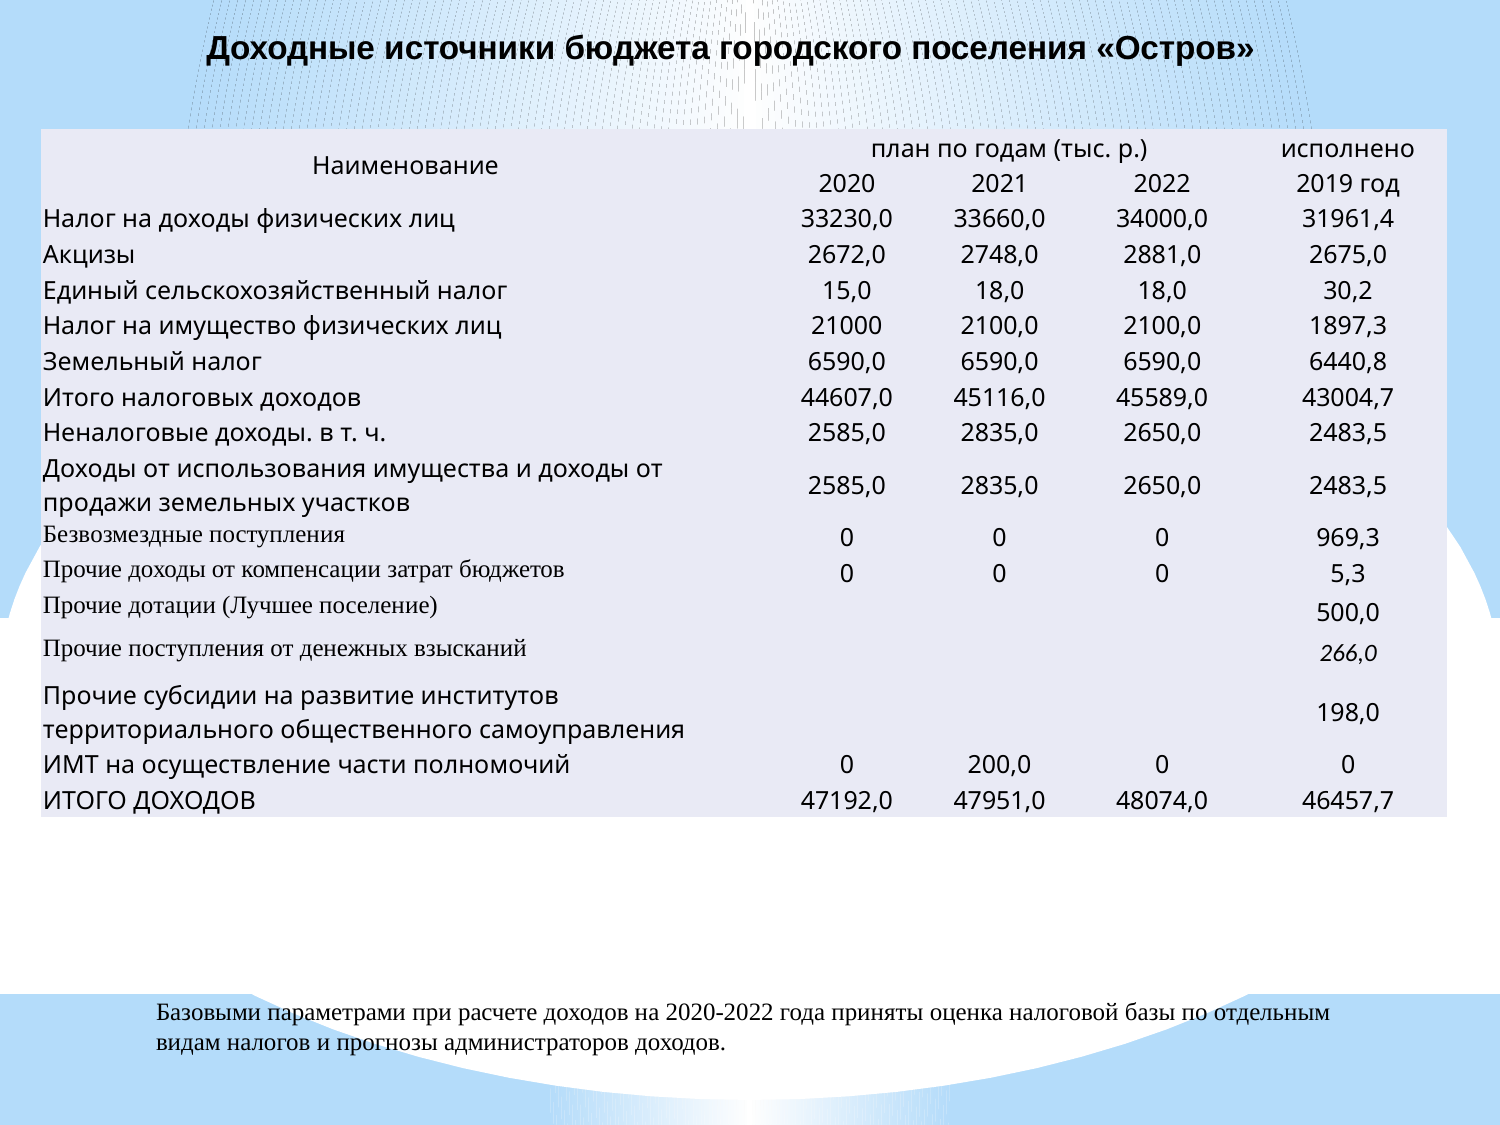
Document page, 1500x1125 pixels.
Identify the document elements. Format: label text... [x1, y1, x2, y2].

table_cell 0 [770, 746, 924, 781]
table_cell Прочие дотации (Лучшее поселение) [41, 589, 770, 633]
table_cell 2100,0 [924, 306, 1075, 342]
table_cell 2835,0 [924, 413, 1075, 449]
table_cell 45589,0 [1075, 378, 1249, 413]
table_cell 2650,0 [1075, 449, 1249, 519]
table_cell [924, 633, 1075, 676]
table_cell 18,0 [1075, 271, 1249, 306]
table_cell 47192,0 [770, 781, 924, 817]
table_cell 2021 [924, 164, 1075, 200]
table_cell 2748,0 [924, 235, 1075, 271]
table_cell Безвозмездные поступления [41, 519, 770, 554]
table_cell 500,0 [1249, 589, 1447, 633]
table_cell 2881,0 [1075, 235, 1249, 271]
table_header Наименование [41, 129, 770, 200]
table_cell 44607,0 [770, 378, 924, 413]
table_cell ИМТ на осуществление части полномочий [41, 746, 770, 781]
table_cell 45116,0 [924, 378, 1075, 413]
table_cell [1075, 589, 1249, 633]
table_cell 2585,0 [770, 413, 924, 449]
text_box Доходные источники бюджета городского поселения «Остров» [182, 19, 1317, 129]
table_cell 969,3 [1249, 519, 1447, 554]
table_cell 2019 год [1249, 164, 1447, 200]
table_cell 31961,4 [1249, 200, 1447, 235]
table_cell 21000 [770, 306, 924, 342]
table_cell [924, 589, 1075, 633]
table_cell 0 [1075, 554, 1249, 589]
table_cell Единый сельскохозяйственный налог [41, 271, 770, 306]
table_cell Земельный налог [41, 342, 770, 378]
table_cell ИТОГО ДОХОДОВ [41, 781, 770, 817]
table_cell Налог на доходы физических лиц [41, 200, 770, 235]
table_cell 6590,0 [1075, 342, 1249, 378]
table_cell 198,0 [1249, 676, 1447, 746]
table_cell Итого налоговых доходов [41, 378, 770, 413]
table_cell 0 [770, 554, 924, 589]
table_cell 34000,0 [1075, 200, 1249, 235]
table_cell 15,0 [770, 271, 924, 306]
table_cell Прочие поступления от денежных взысканий [41, 633, 770, 676]
table_cell 2483,5 [1249, 413, 1447, 449]
table_cell Акцизы [41, 235, 770, 271]
table_cell 200,0 [924, 746, 1075, 781]
table_cell [1075, 633, 1249, 676]
table_header исполнено [1249, 129, 1447, 164]
table_cell Неналоговые доходы. в т. ч. [41, 413, 770, 449]
table_cell Налог на имущество физических лиц [41, 306, 770, 342]
table_cell 0 [924, 554, 1075, 589]
table_cell 2100,0 [1075, 306, 1249, 342]
table_cell 2585,0 [770, 449, 924, 519]
table_cell Доходы от использования имущества и доходы от продажи земельных участков [41, 449, 770, 519]
table_cell 2022 [1075, 164, 1249, 200]
table_cell 6590,0 [924, 342, 1075, 378]
table_cell 46457,7 [1249, 781, 1447, 817]
table_cell 0 [1249, 746, 1447, 781]
table_cell 6440,8 [1249, 342, 1447, 378]
table_cell 30,2 [1249, 271, 1447, 306]
table_cell 48074,0 [1075, 781, 1249, 817]
table_cell [1075, 676, 1249, 746]
table_cell [770, 589, 924, 633]
table_cell 2650,0 [1075, 413, 1249, 449]
table_cell 33660,0 [924, 200, 1075, 235]
table_cell Прочие субсидии на развитие институтов территориального общественного самоуправления [41, 676, 770, 746]
table_cell 5,3 [1249, 554, 1447, 589]
table_cell 2835,0 [924, 449, 1075, 519]
table_cell Прочие доходы от компенсации затрат бюджетов [41, 554, 770, 589]
table_cell 0 [770, 519, 924, 554]
table_cell 266,0 [1249, 633, 1447, 676]
table_cell 18,0 [924, 271, 1075, 306]
table_cell 33230,0 [770, 200, 924, 235]
table_cell 1897,3 [1249, 306, 1447, 342]
table_cell 2020 [770, 164, 924, 200]
table_cell 2675,0 [1249, 235, 1447, 271]
table_cell [924, 676, 1075, 746]
table_cell [770, 633, 924, 676]
table_cell 2483,5 [1249, 449, 1447, 519]
table_cell 6590,0 [770, 342, 924, 378]
table_header план по годам (тыс. р.) [770, 129, 1249, 164]
table_cell 0 [1075, 519, 1249, 554]
table_cell [770, 676, 924, 746]
table_cell 43004,7 [1249, 378, 1447, 413]
table_cell 47951,0 [924, 781, 1075, 817]
table_cell 2672,0 [770, 235, 924, 271]
table_cell 0 [1075, 746, 1249, 781]
text_box Базовыми параметрами при расчете доходов на 2020-2022 года приняты оценка налоговой базы по отдельным видам налогов и прогнозы администраторов доходов. [141, 957, 1358, 1063]
table_cell 0 [924, 519, 1075, 554]
